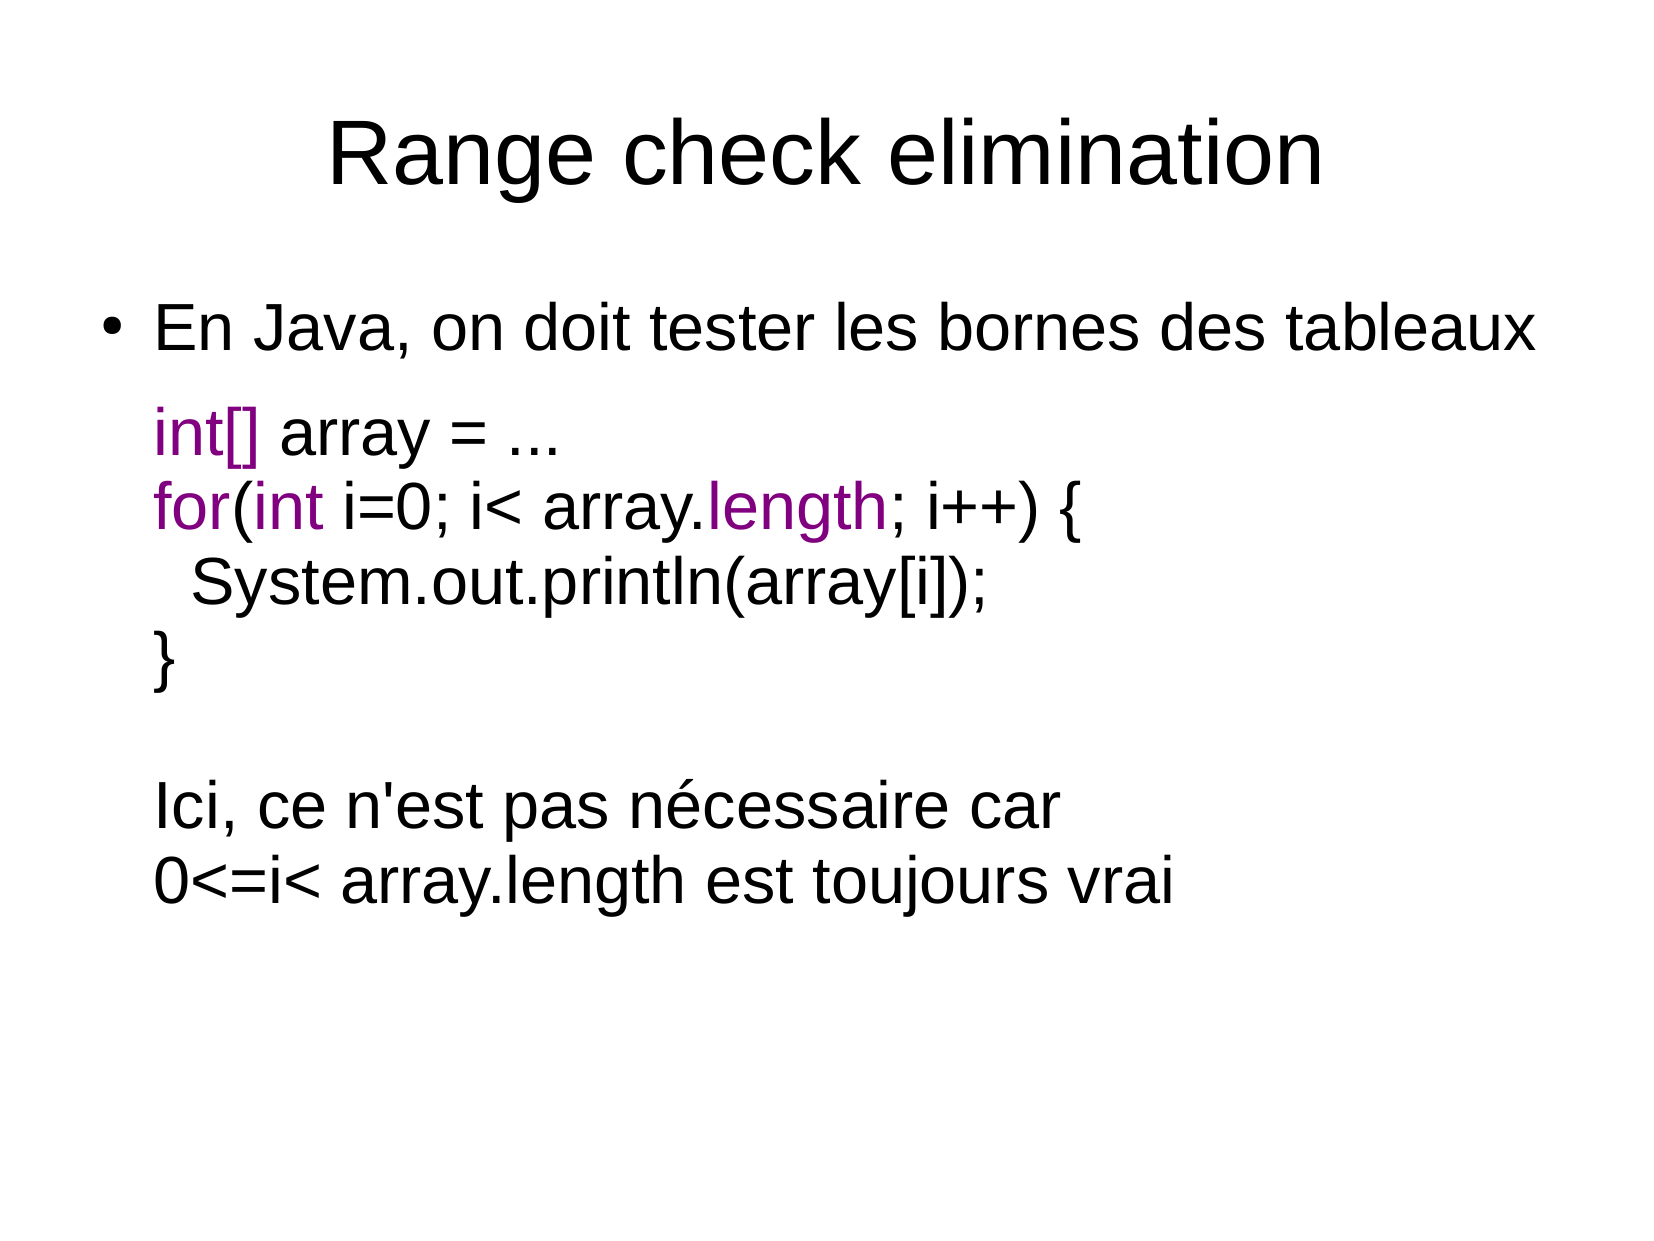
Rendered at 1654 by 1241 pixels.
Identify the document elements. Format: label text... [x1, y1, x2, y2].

list En Java, on doit tester les bornes des tableaux int[] array = ... for(int i=0; i< array.length; i++) { System.out.println(array[i]); } Ici, ce n'est pas nécessaire car 0<=i< array.length est toujours vrai [82, 290, 1571, 1094]
title Range check elimination [82, 56, 1571, 250]
